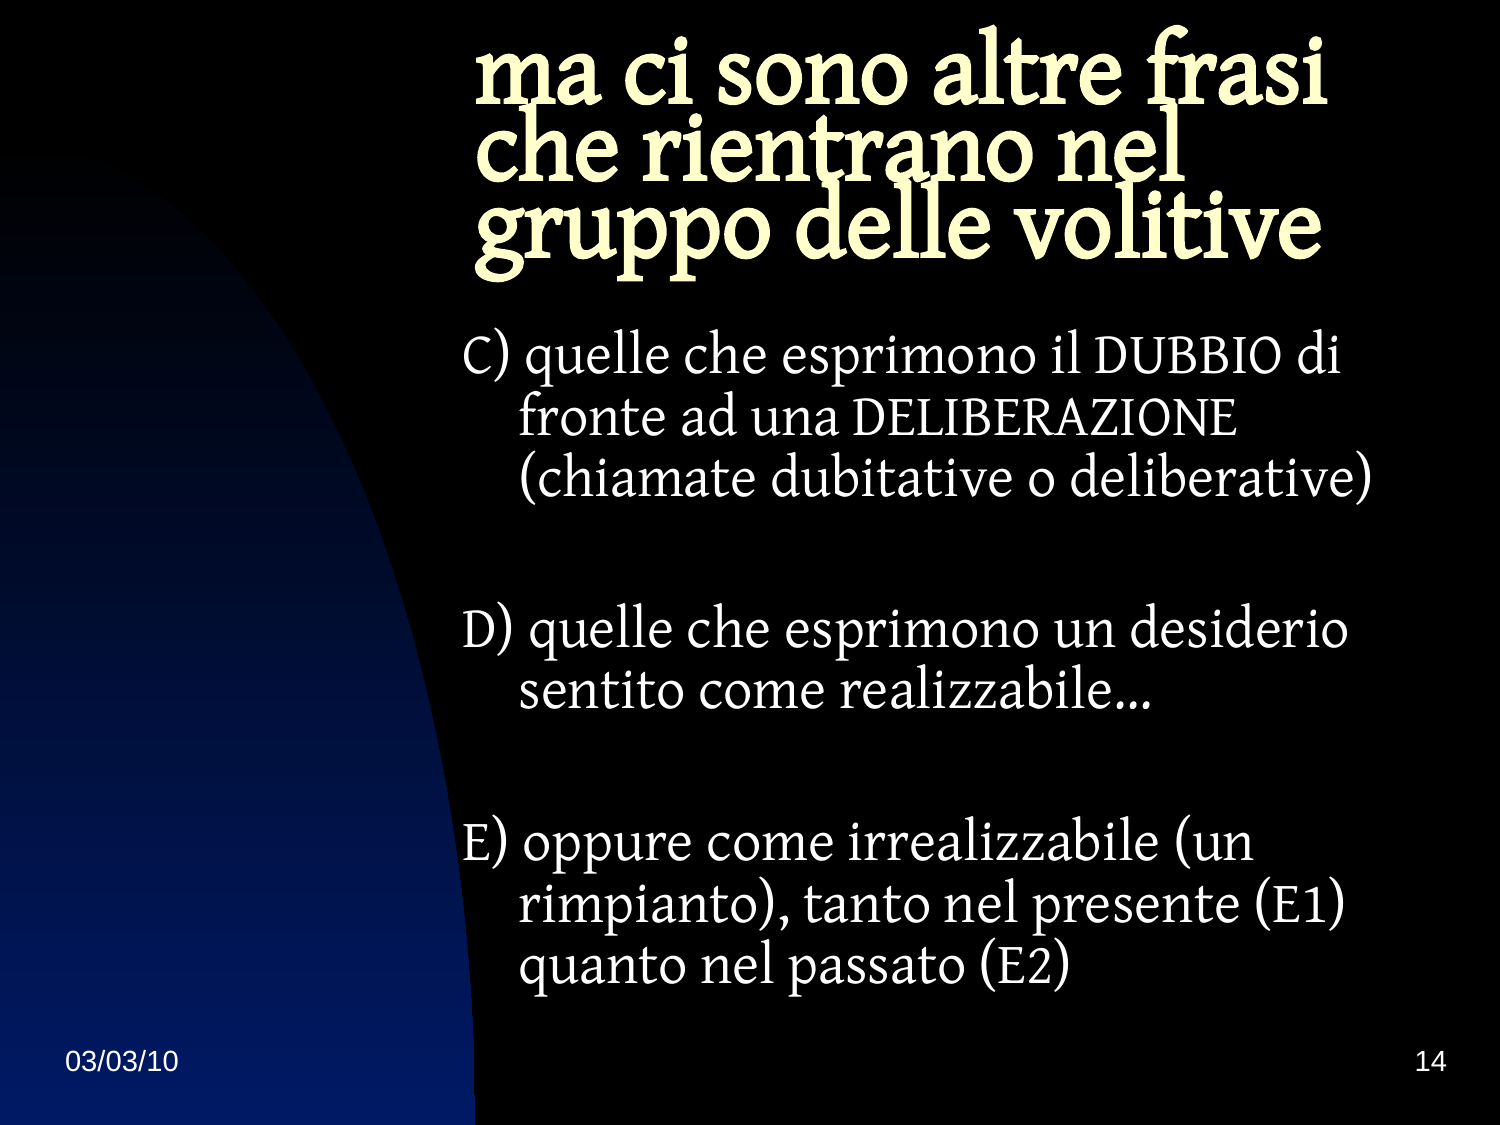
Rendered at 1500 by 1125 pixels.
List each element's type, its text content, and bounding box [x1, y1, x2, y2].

title ma ci sono altre frasi che rientrano nel gruppo delle volitive [474, 22, 1463, 290]
list C) quelle che esprimono il DUBBIO di fronte ad una DELIBERAZIONE (chiamate dubitative o deliberative) D) quelle che esprimono un desiderio sentito come realizzabile... E) oppure come irrealizzabile (un rimpianto), tanto nel presente (E1) quanto nel passato (E2) [462, 324, 1463, 1005]
